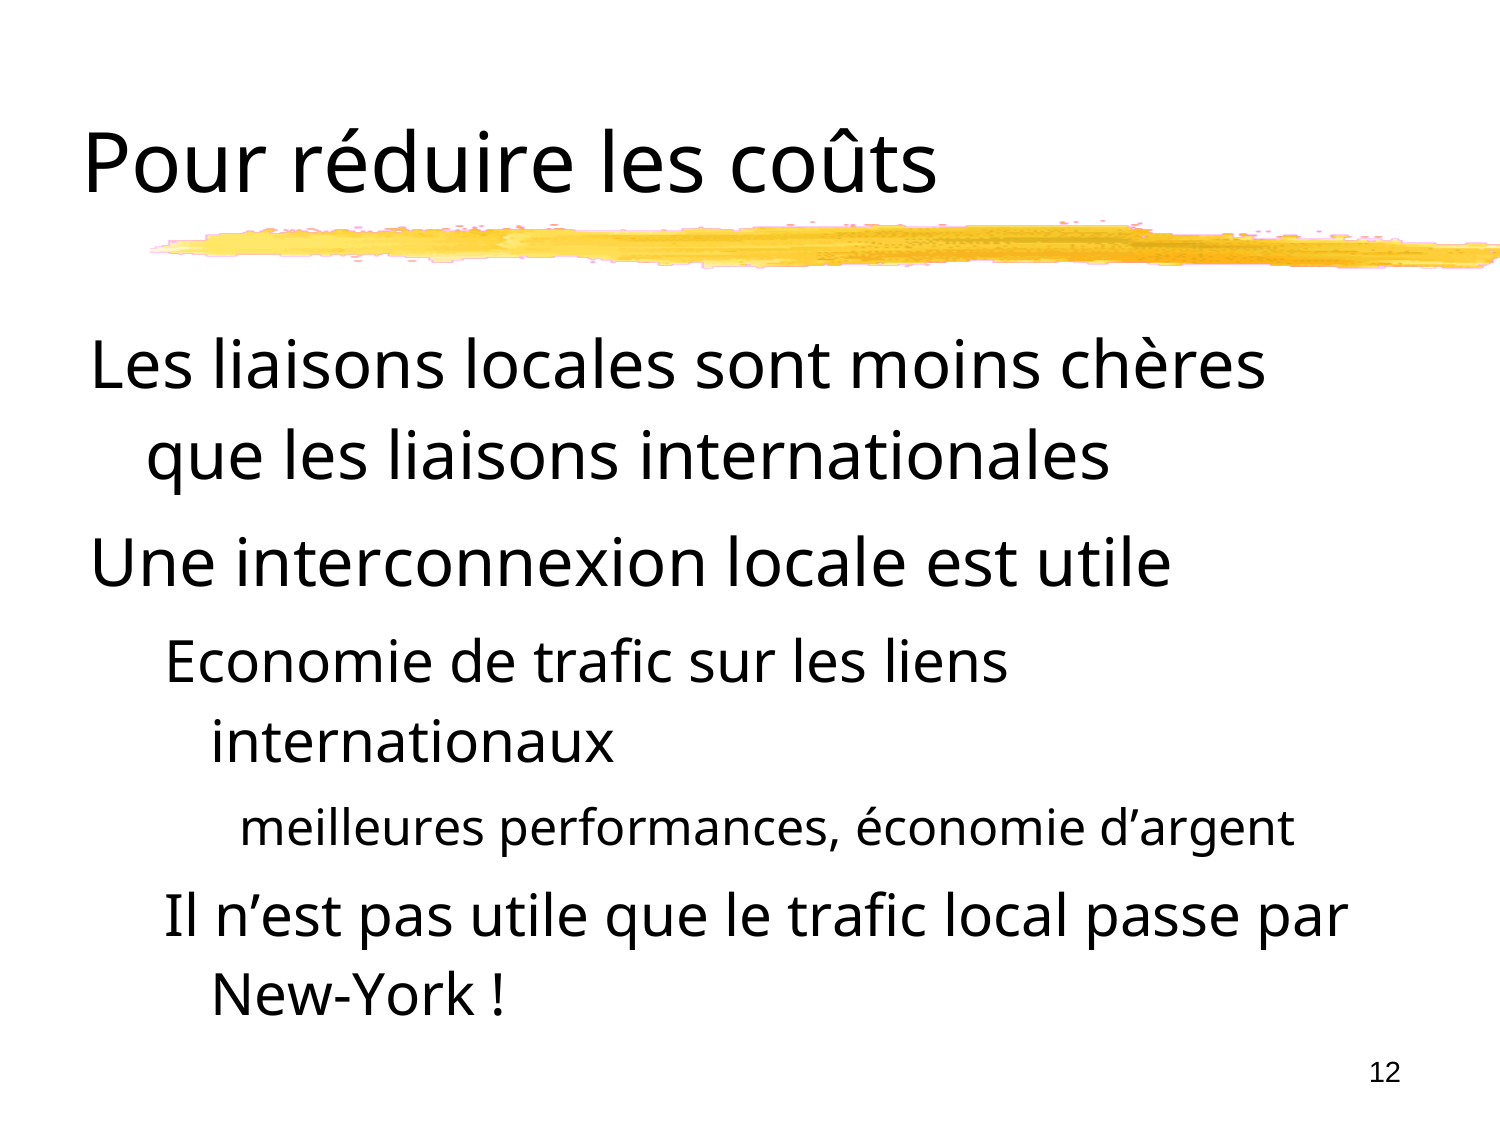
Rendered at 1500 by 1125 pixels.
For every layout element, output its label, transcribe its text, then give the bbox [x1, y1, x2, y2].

picture [150, 215, 1500, 279]
title Pour réduire les coûts [66, 37, 1342, 225]
list Les liaisons locales sont moins chères que les liaisons internationales Une interconnexion locale est utile Economie de trafic sur les liens internationaux meilleures performances, économie d’argent Il n’est pas utile que le trafic local passe par New-York ! [74, 309, 1417, 1103]
